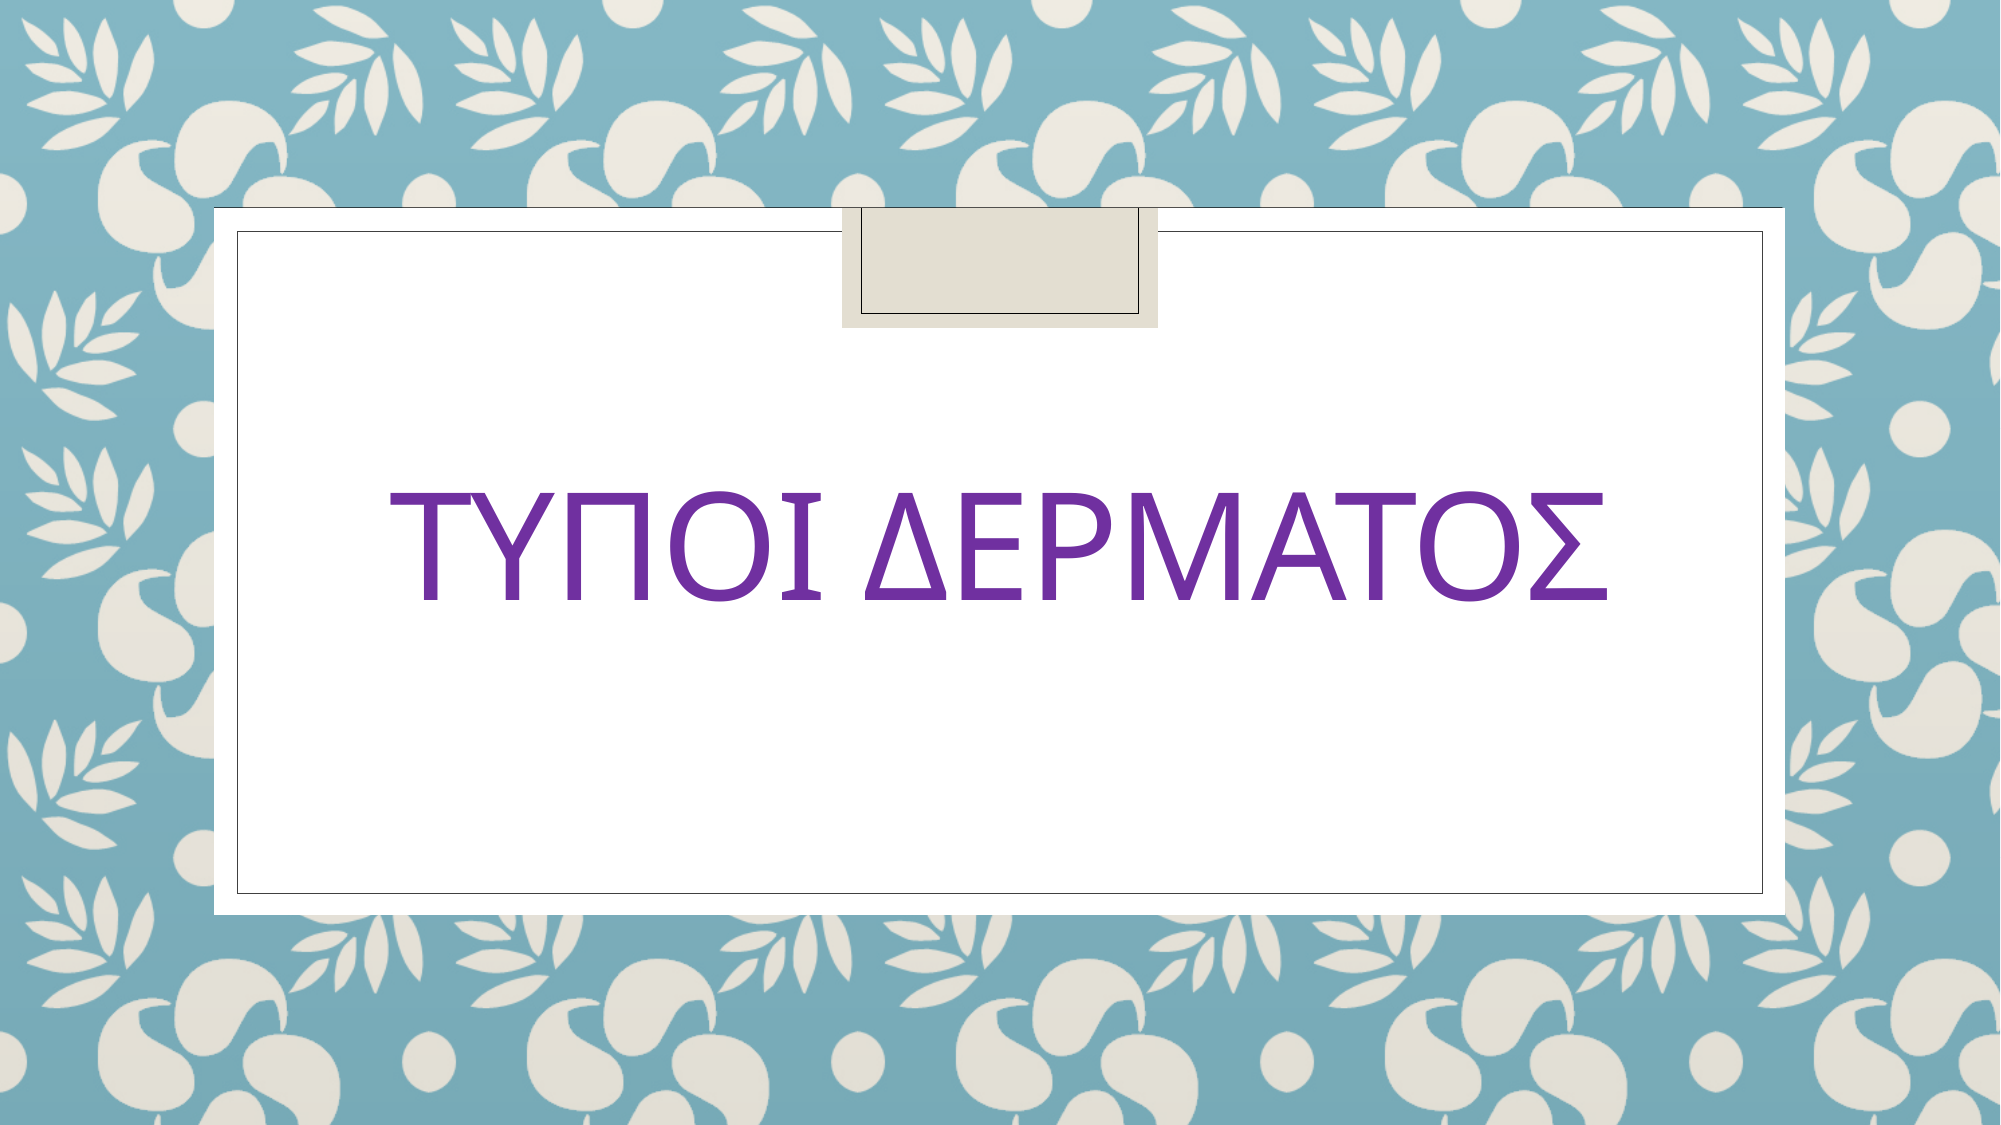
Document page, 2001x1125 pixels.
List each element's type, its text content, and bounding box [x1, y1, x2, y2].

title ΤΥΠΟΙ ΔΕΡΜΑΤΟΣ [256, 343, 1744, 769]
